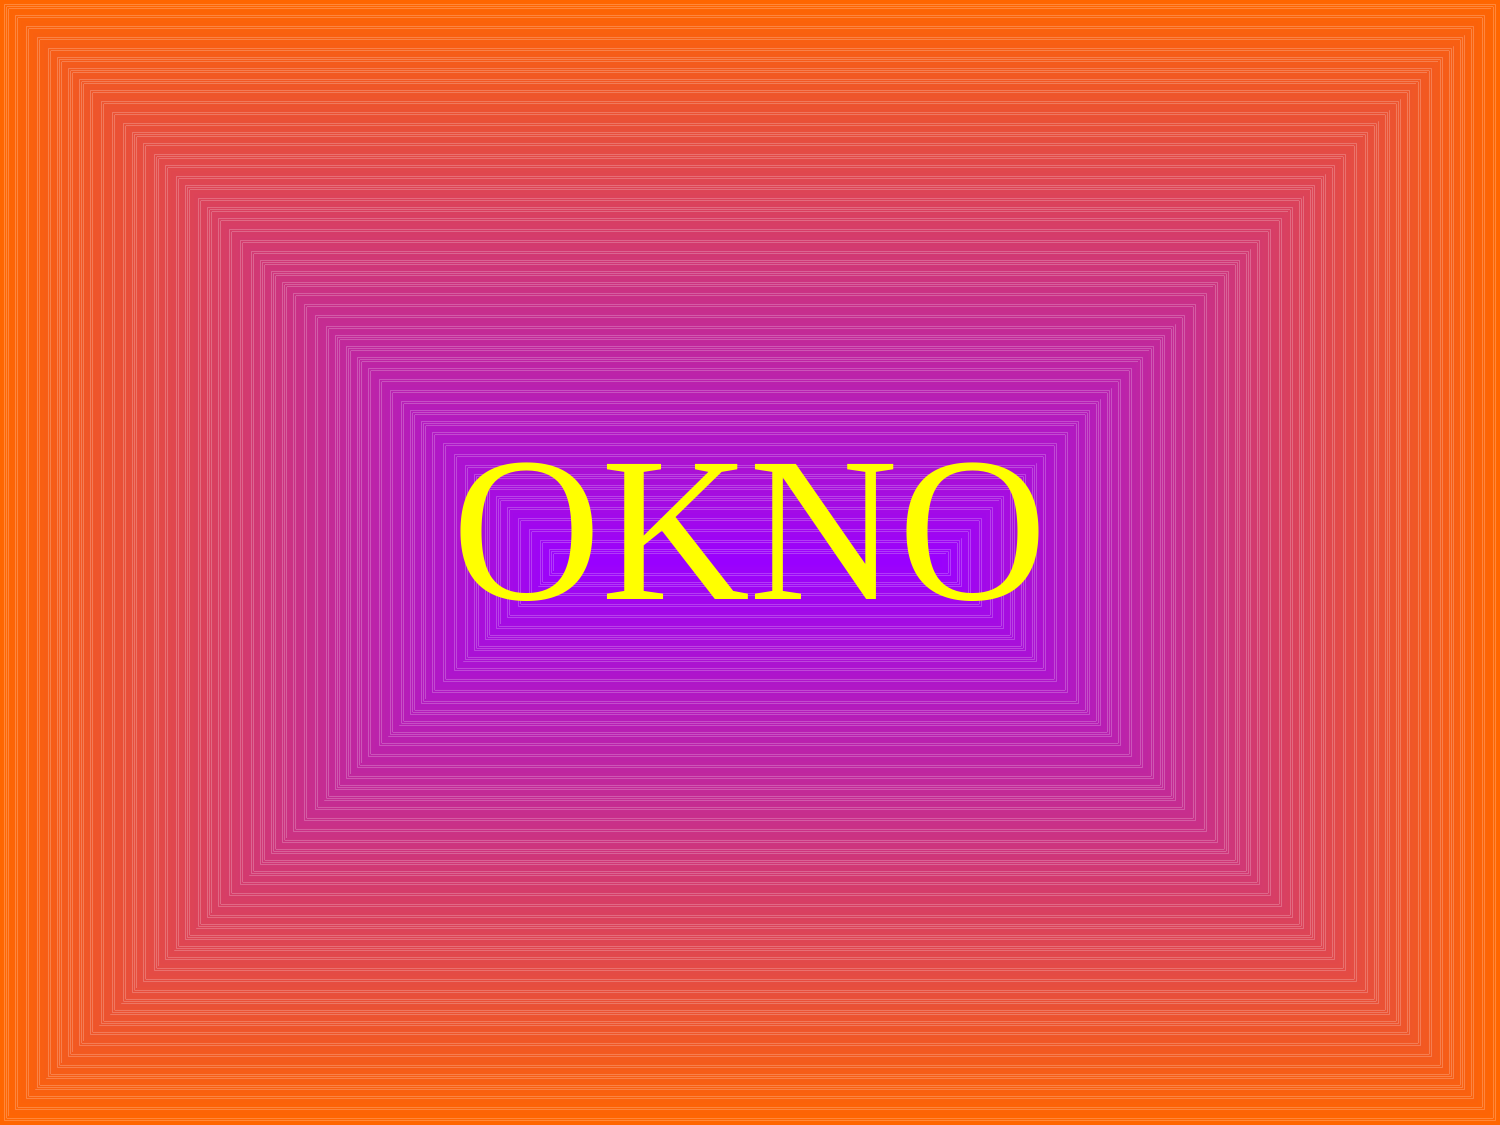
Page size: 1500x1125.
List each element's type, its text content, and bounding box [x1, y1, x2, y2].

text_box OKNO [0, 385, 1500, 896]
